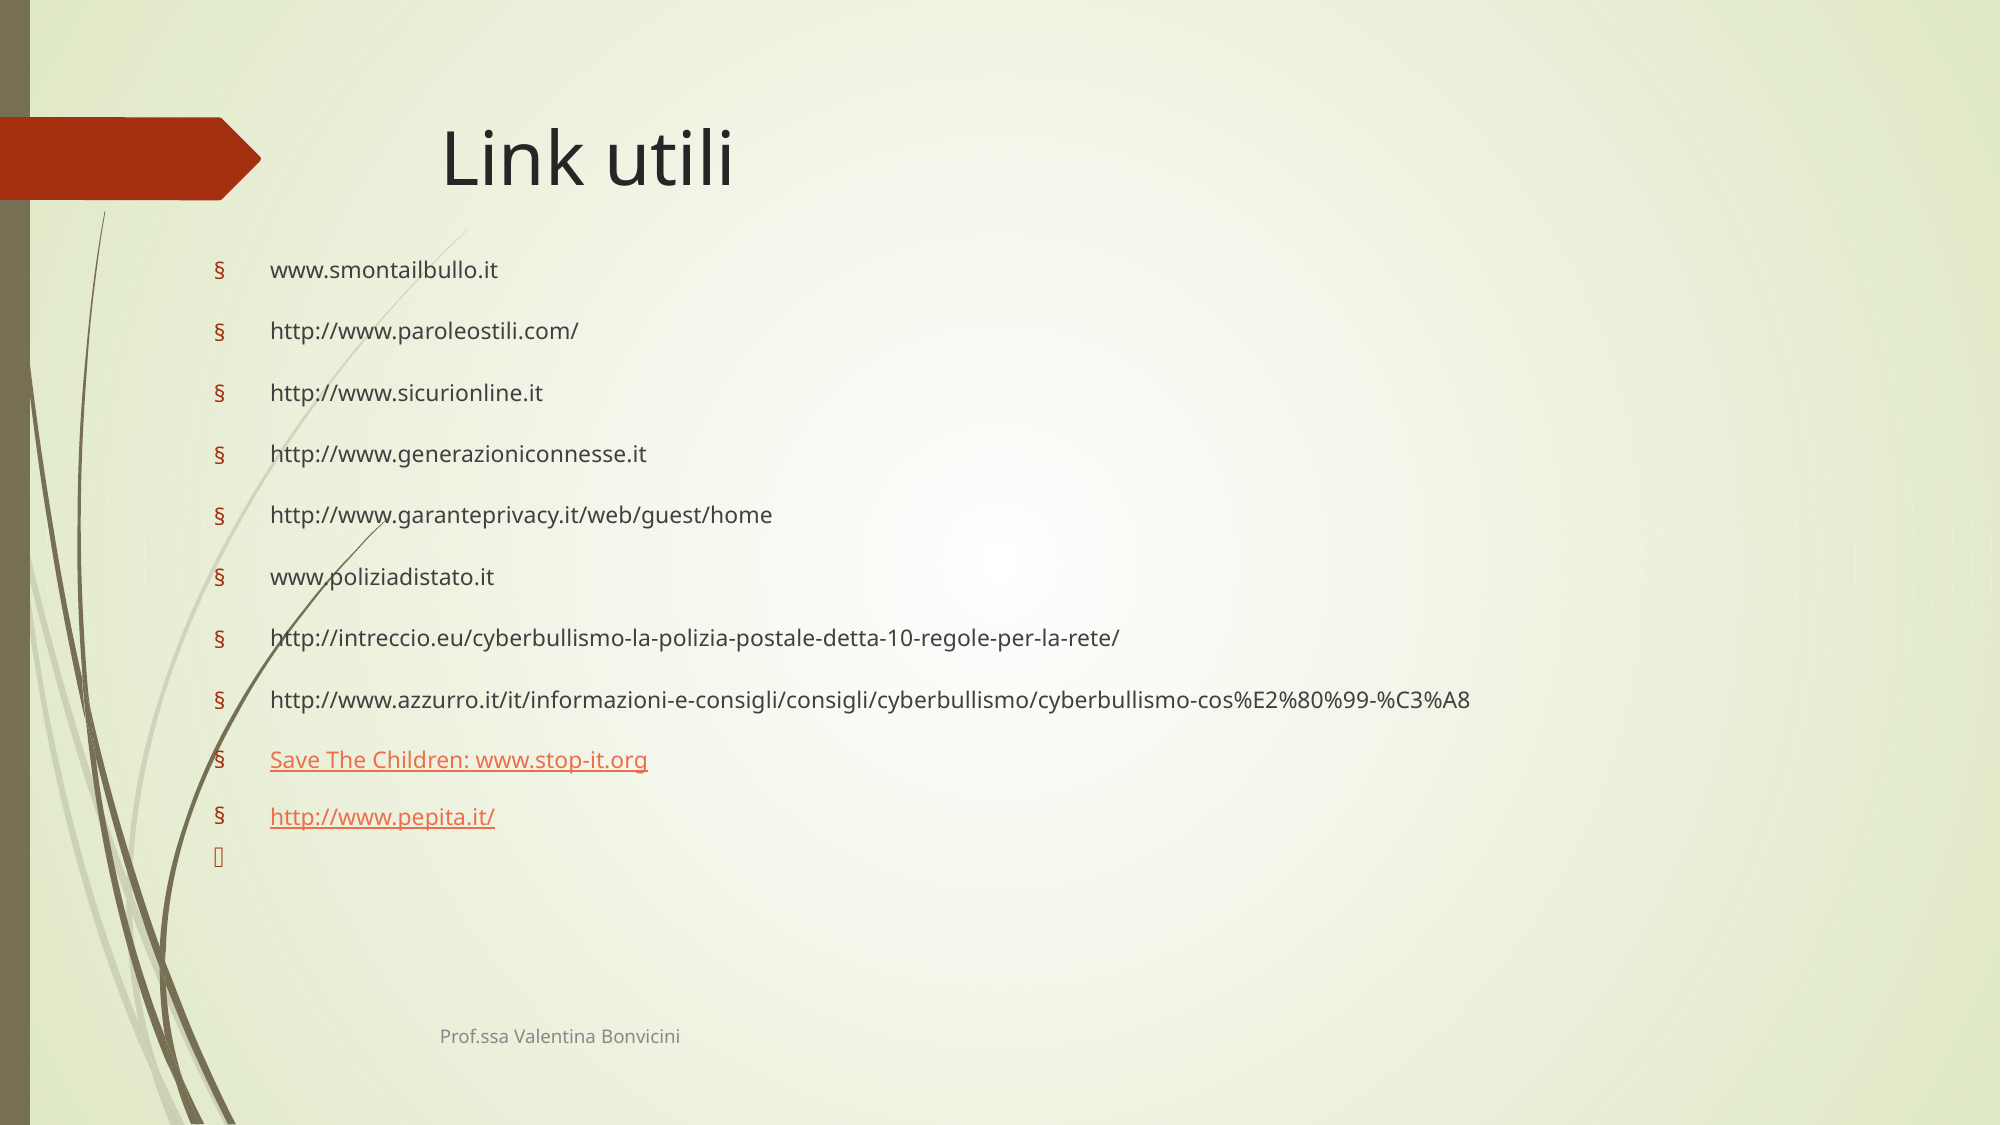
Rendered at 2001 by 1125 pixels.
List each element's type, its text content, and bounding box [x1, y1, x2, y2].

title Link utili [425, 102, 1888, 238]
text_box Prof.ssa Valentina Bonvicini [424, 1006, 1675, 1067]
list www.smontailbullo.it http://www.paroleostili.com/ http://www.sicurionline.it http://www.generazioniconnesse.it http://www.garanteprivacy.it/web/guest/home www.poliziadistato.it http://intreccio.eu/cyberbullismo-la-polizia-postale-detta-10-regole-per-la-rete/ http://www.azzurro.it/it/informazioni-e-consigli/consigli/cyberbullismo/cyberbullismo-cos%E2%80%99-%C3%A8 Save The Children: www.stop-it.org http://www.pepita.it/ [198, 238, 1888, 970]
